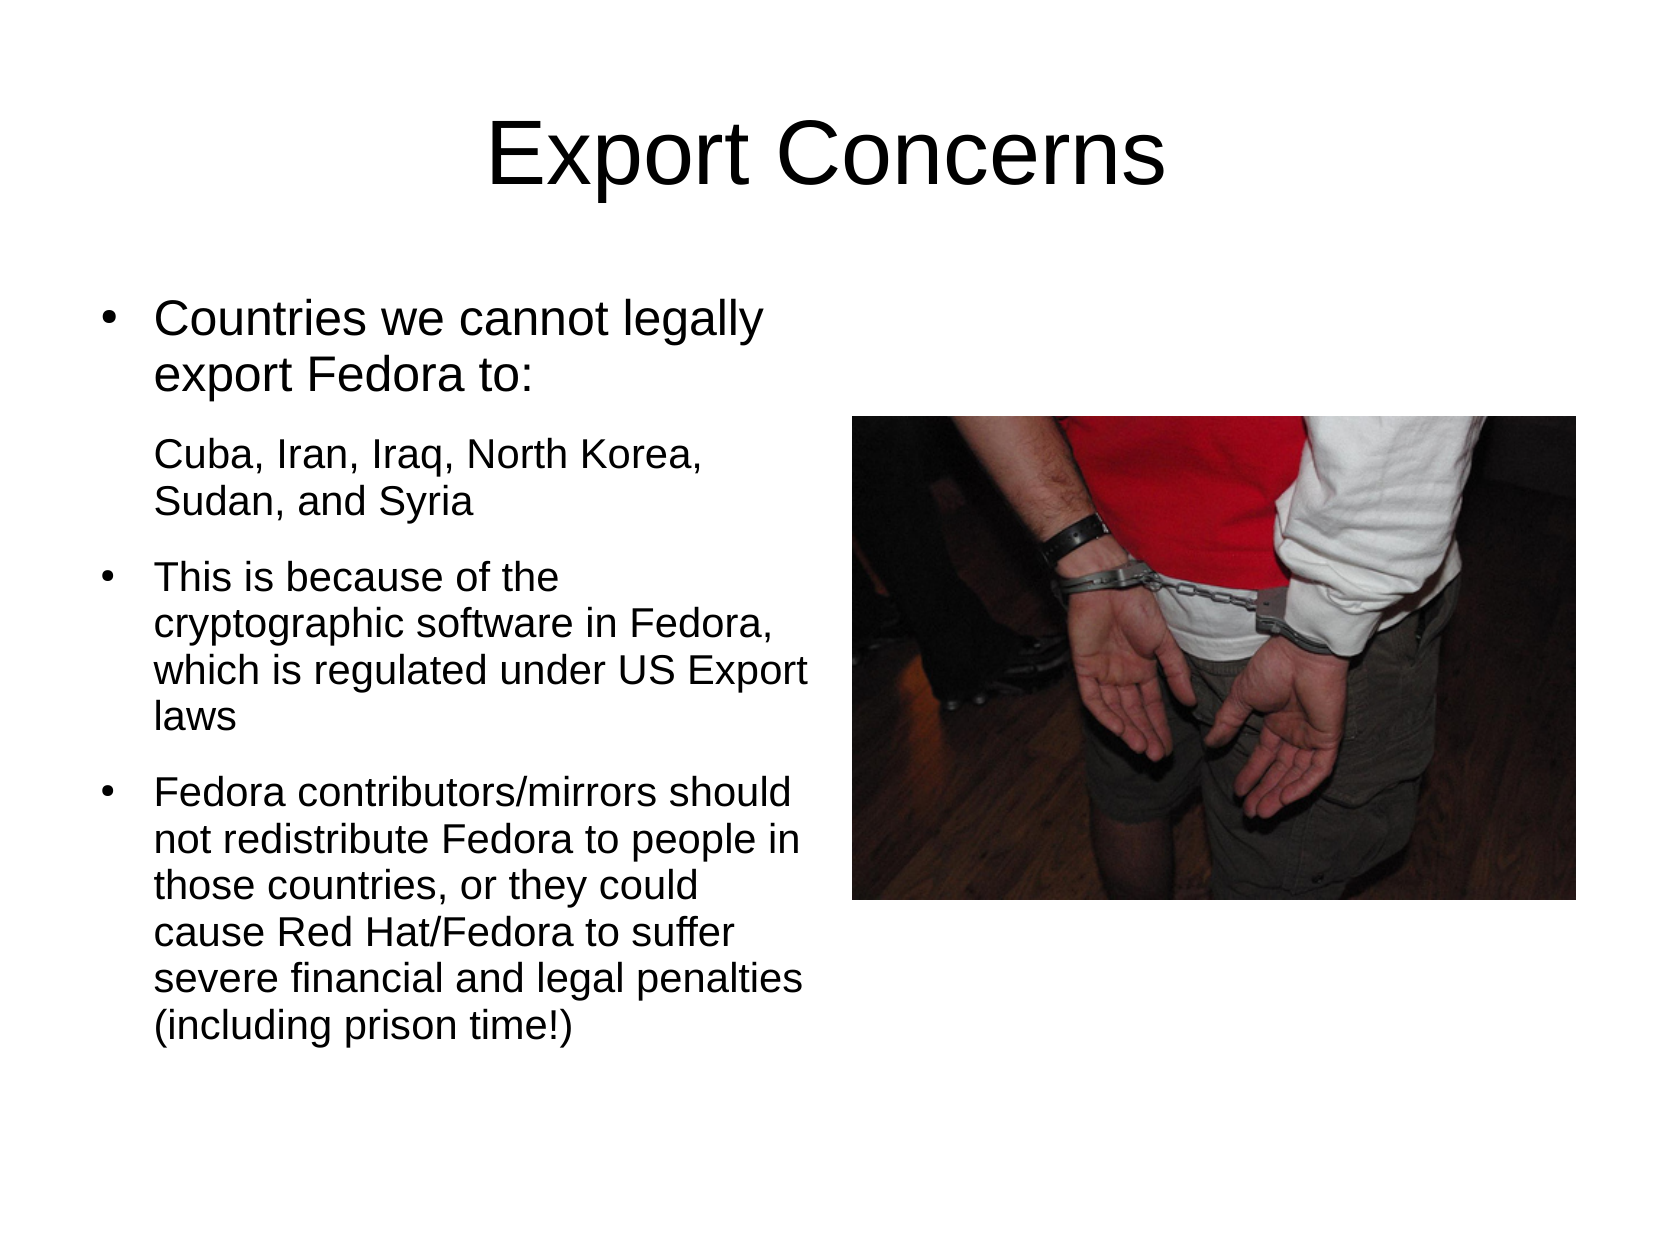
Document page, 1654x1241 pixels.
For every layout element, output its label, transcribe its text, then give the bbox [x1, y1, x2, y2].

picture [852, 416, 1576, 901]
title Export Concerns [82, 49, 1571, 257]
list Countries we cannot legally export Fedora to: Cuba, Iran, Iraq, North Korea, Sudan, and Syria This is because of the cryptographic software in Fedora, which is regulated under US Export laws Fedora contributors/mirrors should not redistribute Fedora to people in those countries, or they could cause Red Hat/Fedora to suffer severe financial and legal penalties (including prison time!) [82, 290, 809, 1094]
